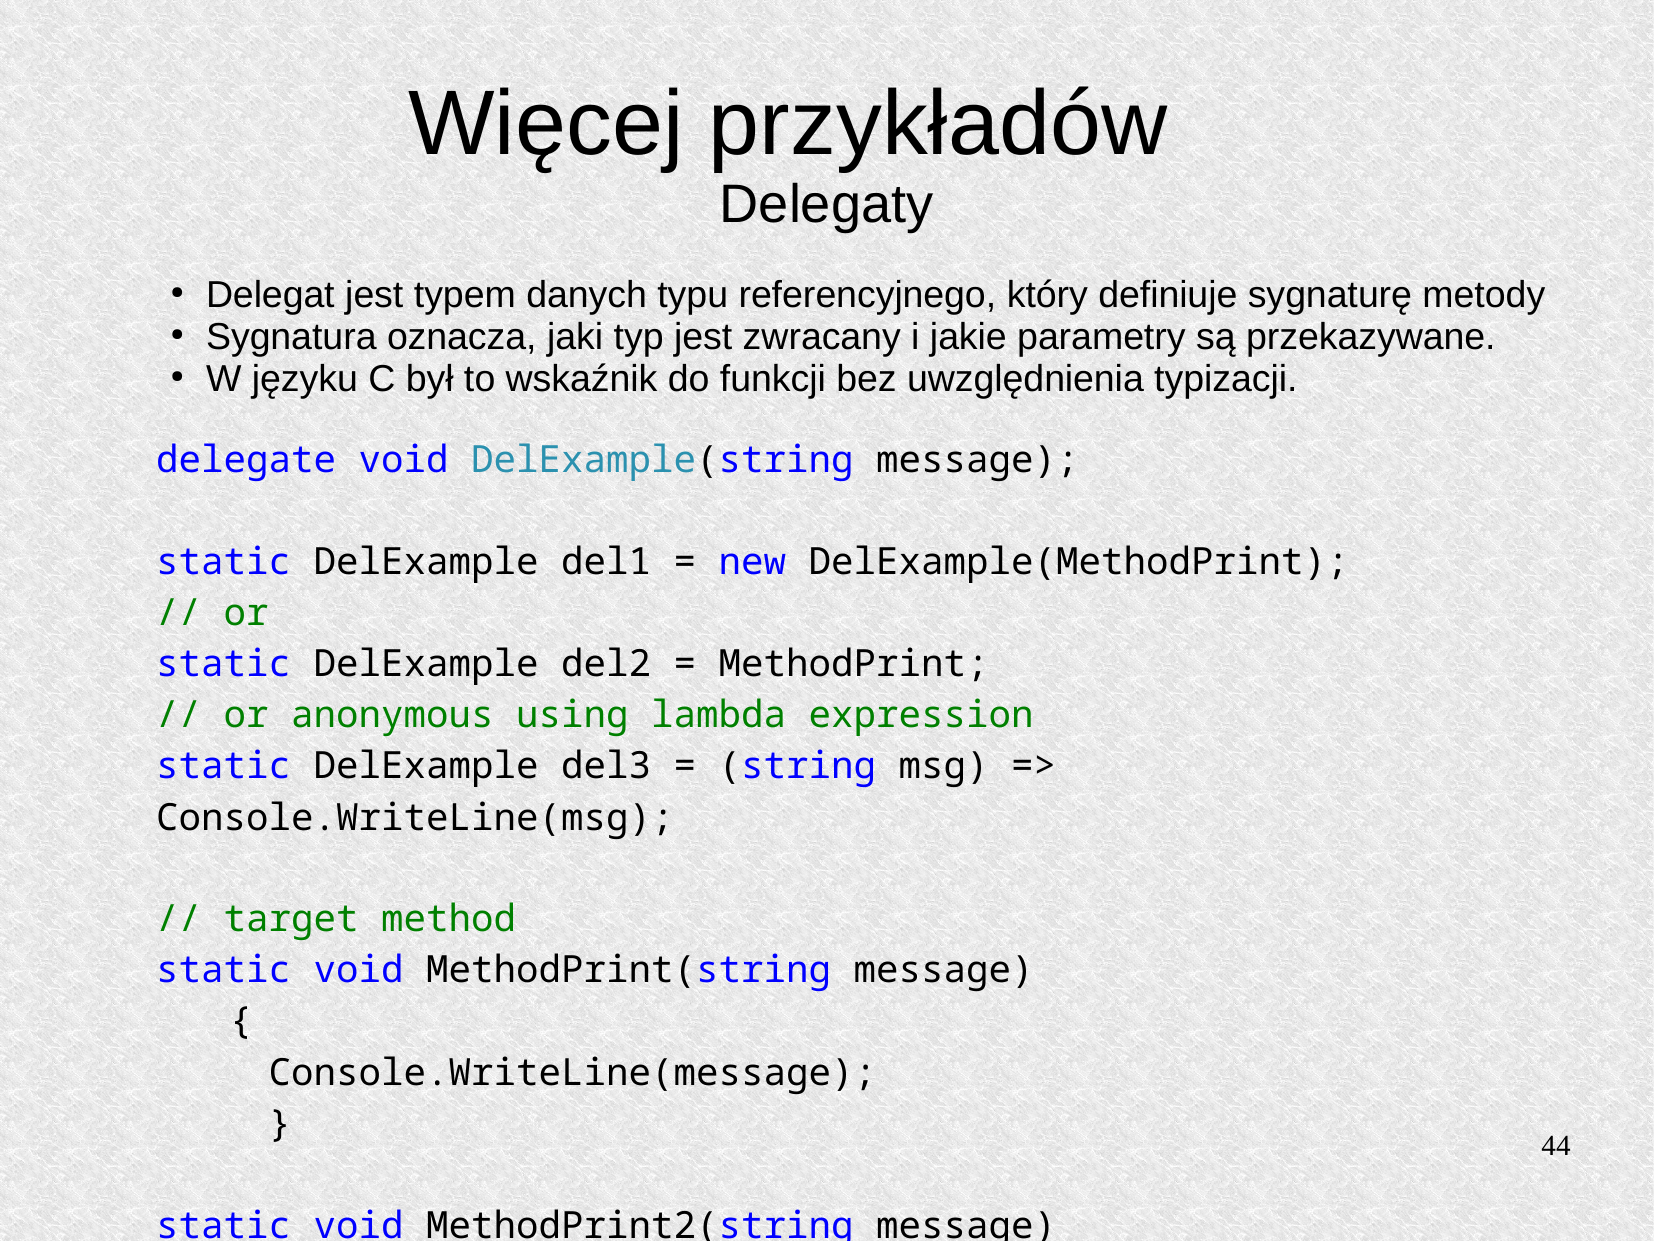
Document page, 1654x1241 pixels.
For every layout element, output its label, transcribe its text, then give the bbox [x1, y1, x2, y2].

picture [0, 0, 1654, 1241]
text_box delegate void DelExample(string message); static DelExample del1 = new DelExample(MethodPrint); // or static DelExample del2 = MethodPrint; // or anonymous using lambda expression static DelExample del3 = (string msg) => Console.WriteLine(msg); // target method static void MethodPrint(string message) { Console.WriteLine(message); } static void MethodPrint2(string message) { Console.WriteLine("This is the message: " + message); } [141, 425, 1506, 1182]
title Więcej przykładów Delegaty [82, 49, 1571, 257]
picture [994, 1220, 1004, 1236]
picture [837, 1220, 847, 1236]
text_box Delegat jest typem danych typu referencyjnego, który definiuje sygnaturę metody Sygnatura oznacza, jaki typ jest zwracany i jakie parametry są przekazywane. W języku C był to wskaźnik do funkcji bez uwzględnienia typizacji. [120, 265, 1561, 449]
